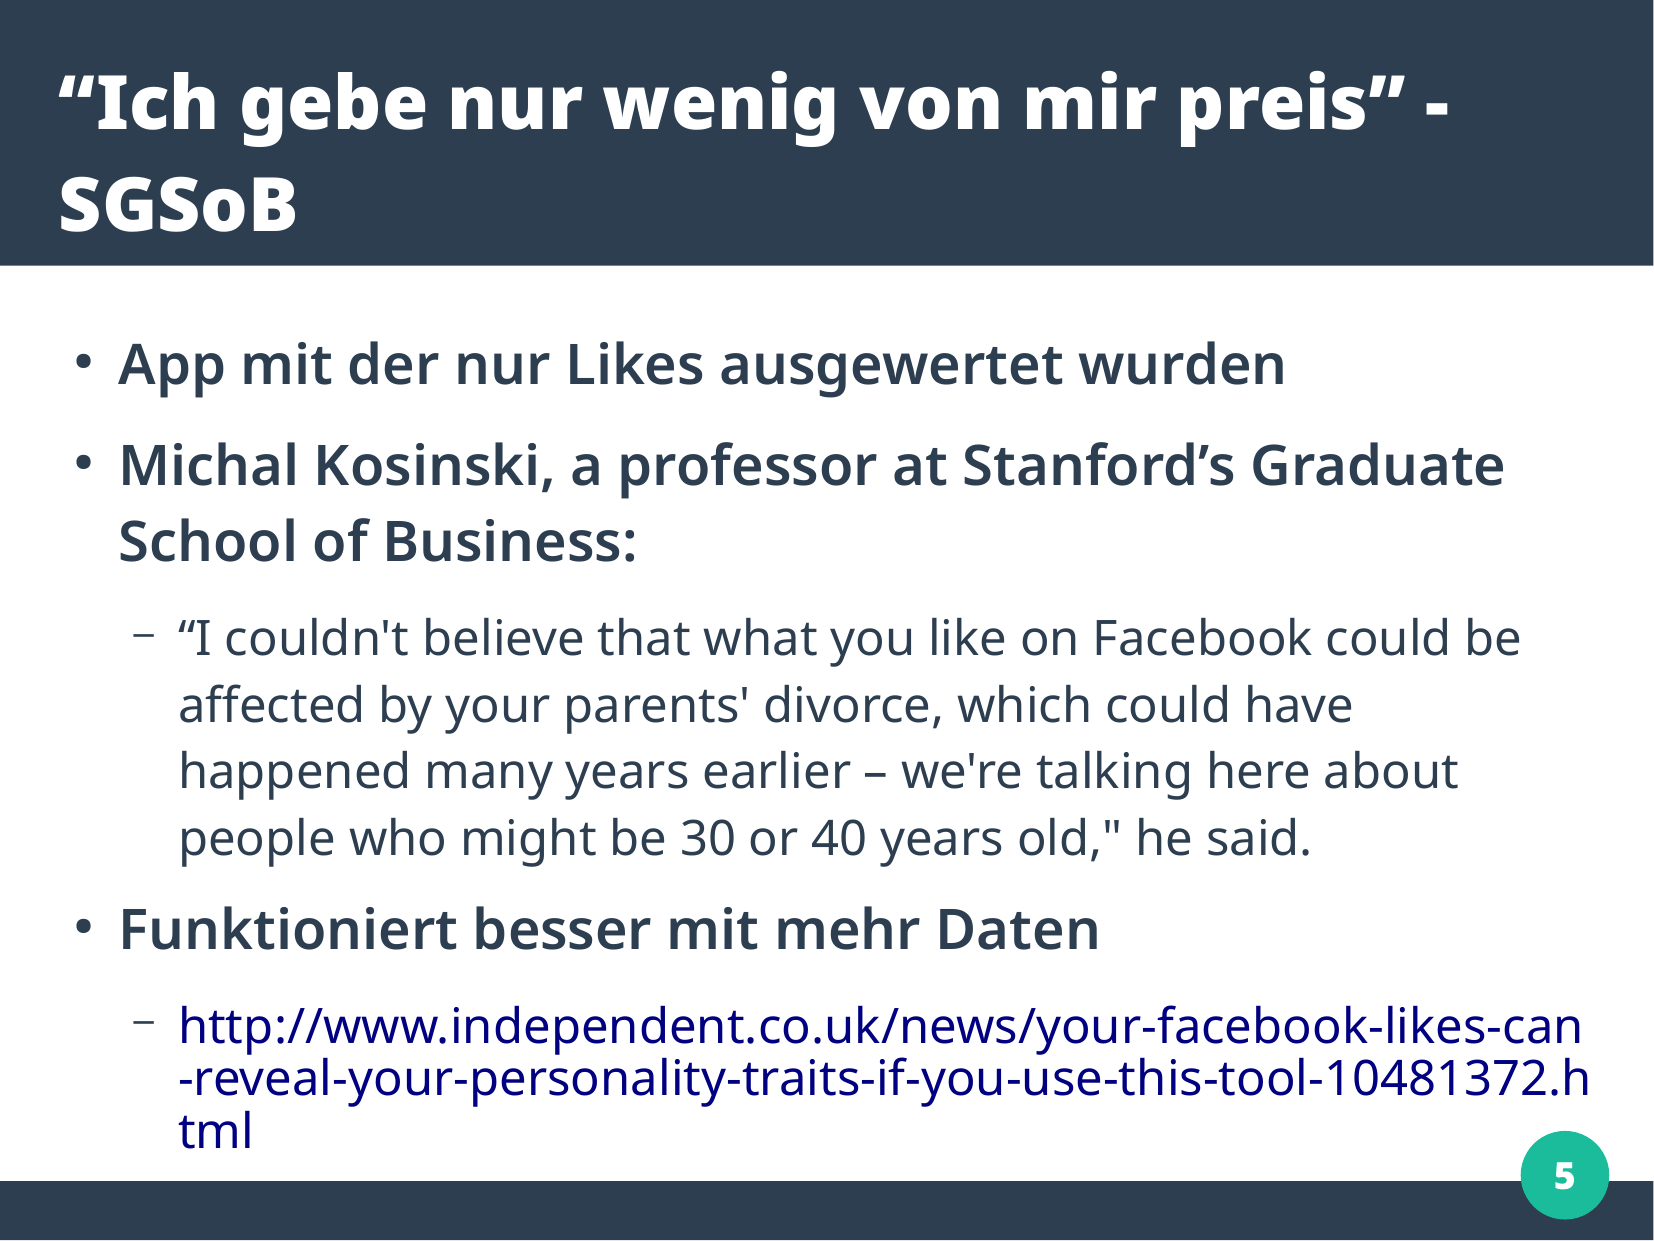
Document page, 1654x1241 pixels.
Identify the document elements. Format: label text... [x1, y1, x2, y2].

title “Ich gebe nur wenig von mir preis” - SGSoB [59, 49, 1595, 207]
list App mit der nur Likes ausgewertet wurden Michal Kosinski, a professor at Stanford’s Graduate School of Business: “I couldn't believe that what you like on Facebook could be affected by your parents' divorce, which could have happened many years earlier – we're talking here about people who might be 30 or 40 years old," he said. Funktioniert besser mit mehr Daten http://www.independent.co.uk/news/your-facebook-likes-can-reveal-your-personality-traits-if-you-use-this-tool-10481372.html [59, 324, 1595, 1063]
